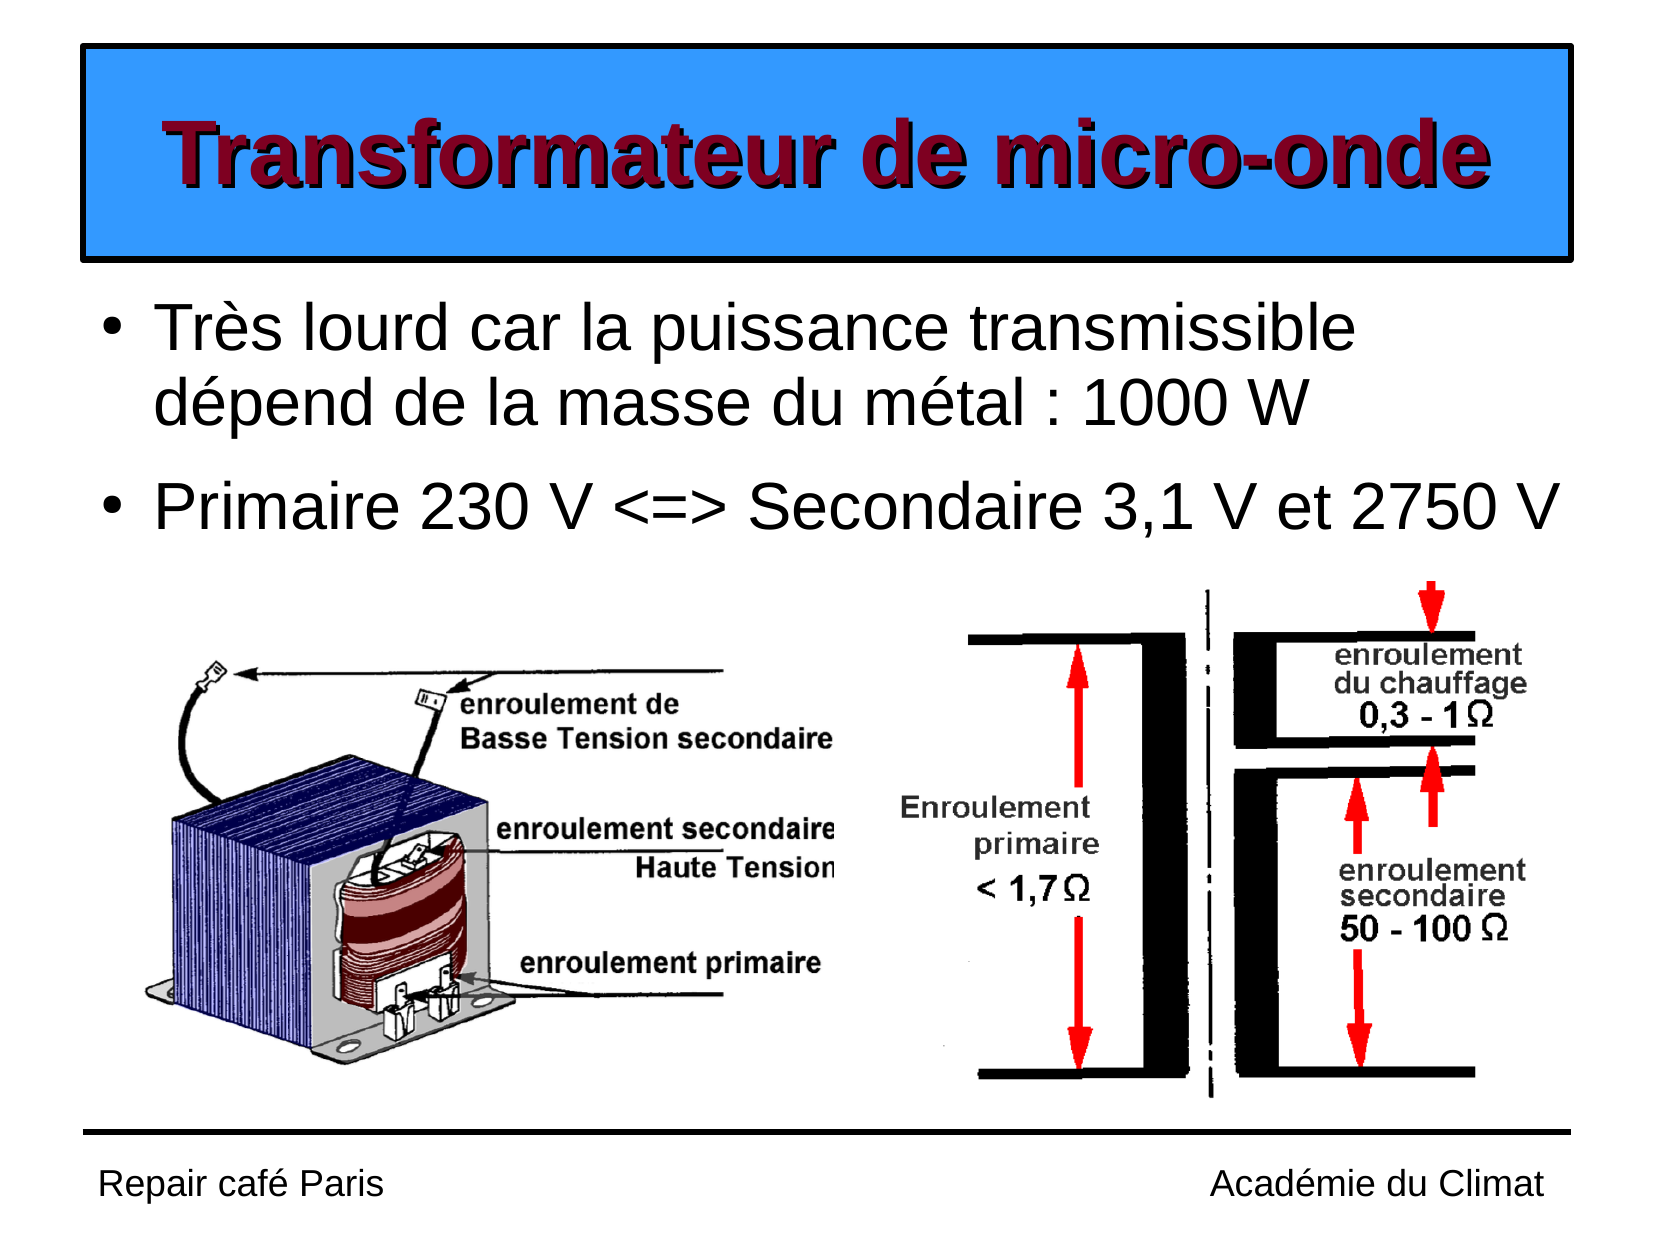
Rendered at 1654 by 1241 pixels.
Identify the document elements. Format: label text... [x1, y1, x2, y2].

picture [100, 553, 1565, 1120]
text_box Repair café Paris Académie du Climat [82, 1155, 1571, 1213]
list Très lourd car la puissance transmissible dépend de la masse du métal : 1000 W Primaire 230 V <=> Secondaire 3,1 V et 2750 V [82, 290, 1571, 1109]
title Transformateur de micro-onde [82, 46, 1571, 260]
